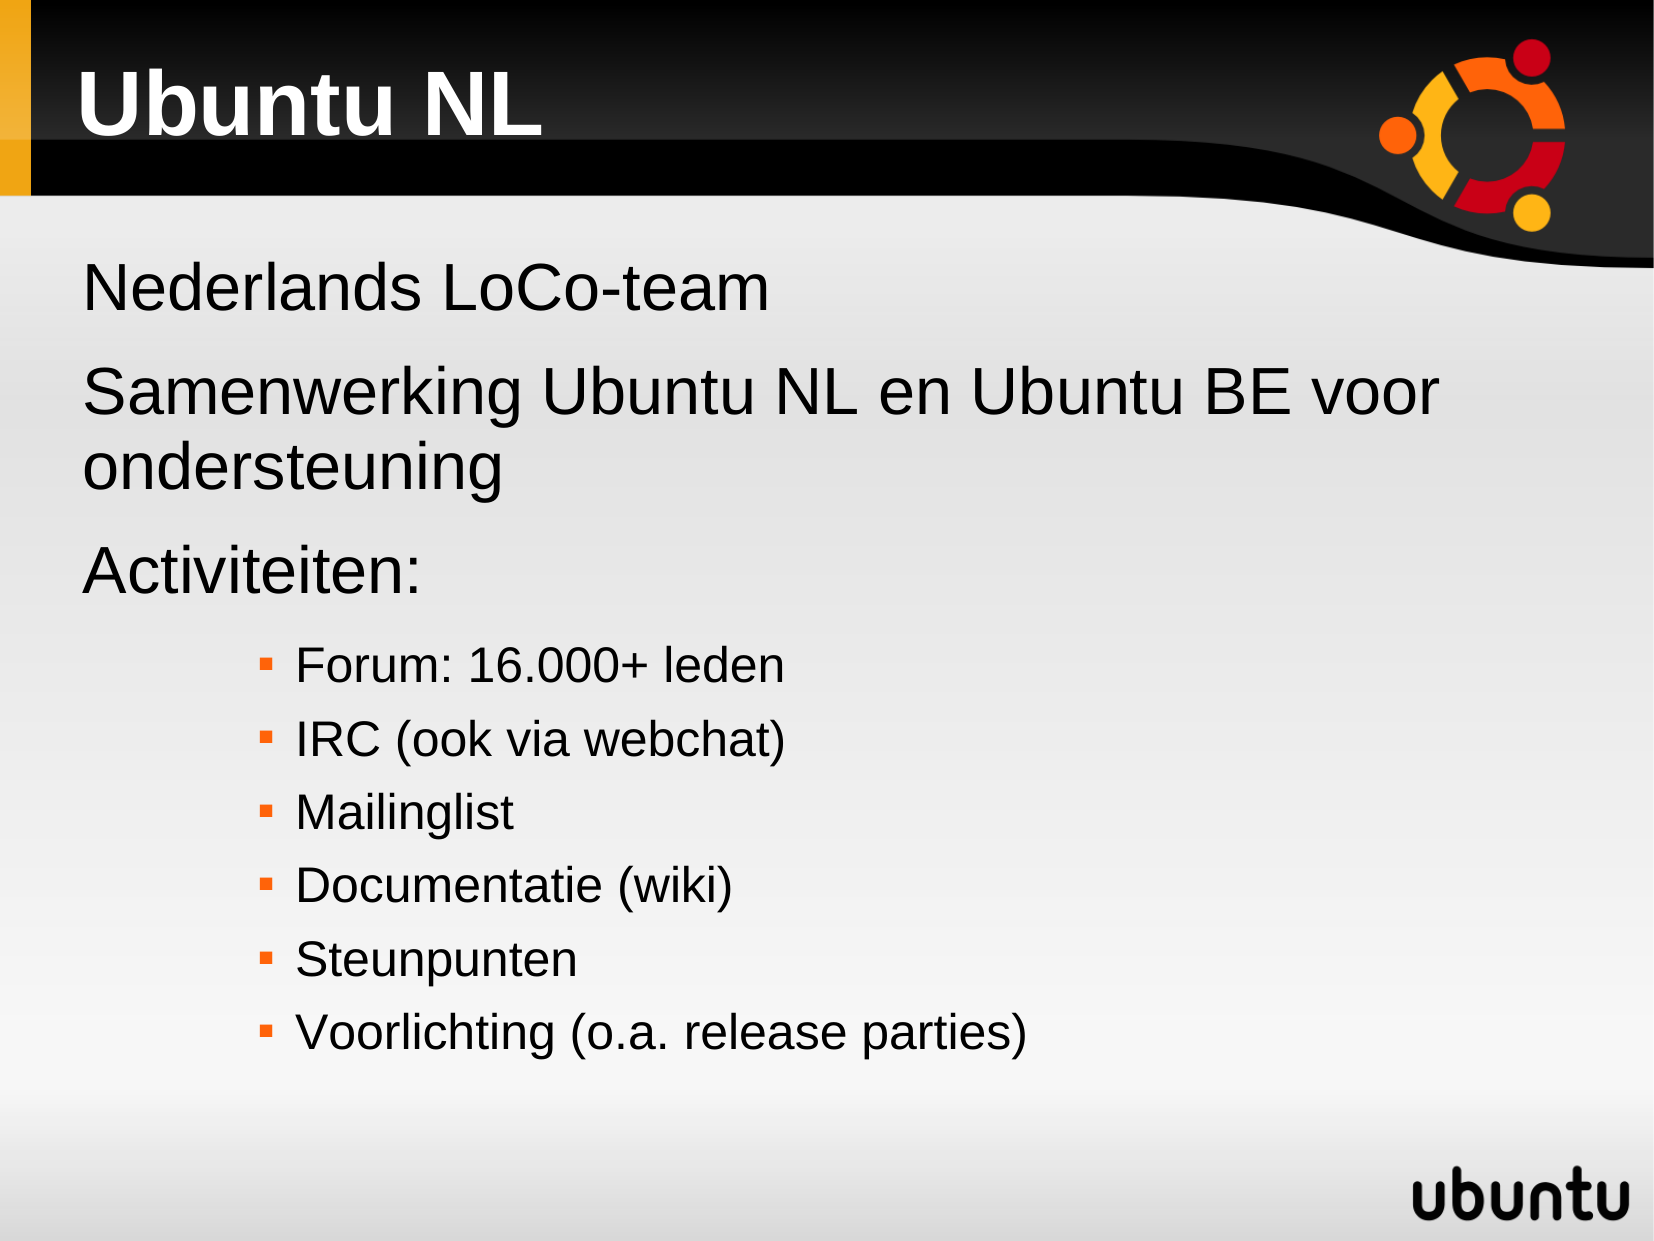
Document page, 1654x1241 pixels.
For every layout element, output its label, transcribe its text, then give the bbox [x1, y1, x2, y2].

picture [0, 0, 1654, 1241]
title Ubuntu NL [76, 0, 1565, 208]
list Nederlands LoCo-team Samenwerking Ubuntu NL en Ubuntu BE voor ondersteuning Activiteiten: Forum: 16.000+ leden IRC (ook via webchat) Mailinglist Documentatie (wiki) Steunpunten Voorlichting (o.a. release parties) [82, 249, 1571, 1061]
